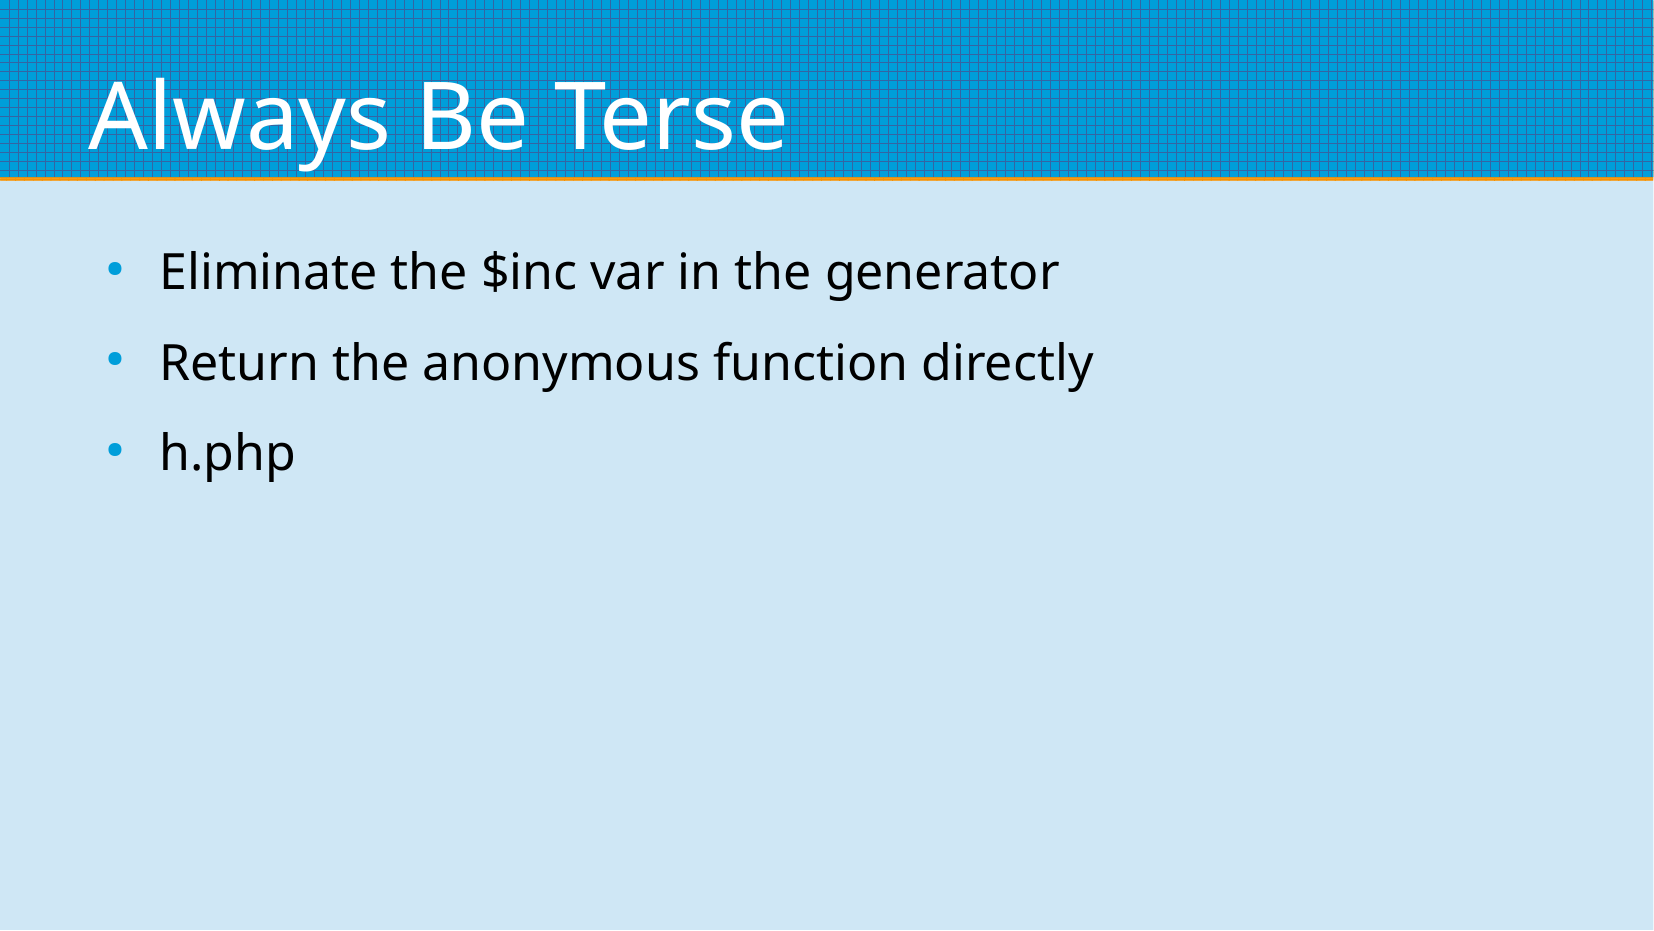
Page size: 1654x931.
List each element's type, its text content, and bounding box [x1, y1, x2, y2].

title Always Be Terse [88, 14, 1565, 178]
list Eliminate the $inc var in the generator Return the anonymous function directly h.php [88, 236, 1565, 813]
